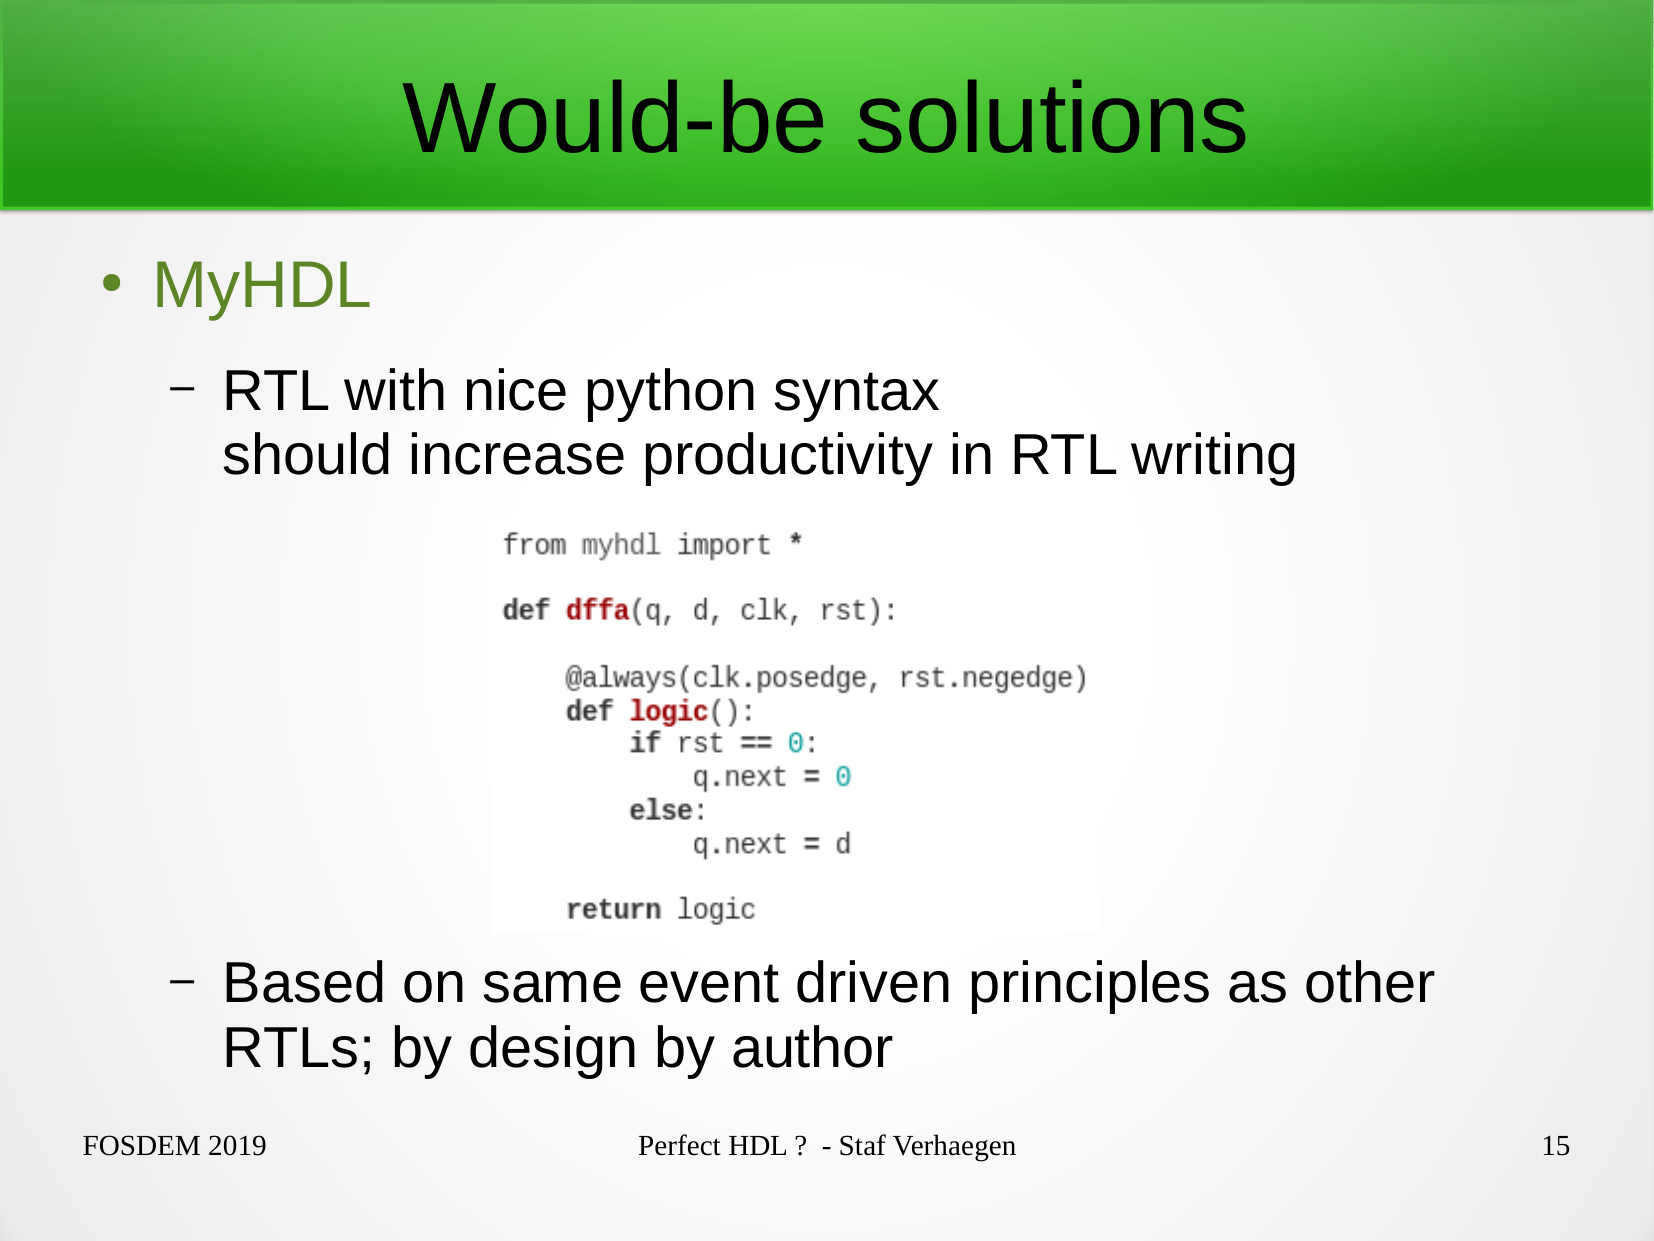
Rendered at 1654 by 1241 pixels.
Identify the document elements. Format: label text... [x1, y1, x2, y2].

picture [491, 519, 1099, 933]
title Would-be solutions [82, 47, 1571, 189]
list MyHDL RTL with nice python syntax should increase productivity in RTL writing Based on same event driven principles as other RTLs; by design by author [82, 248, 1571, 1087]
